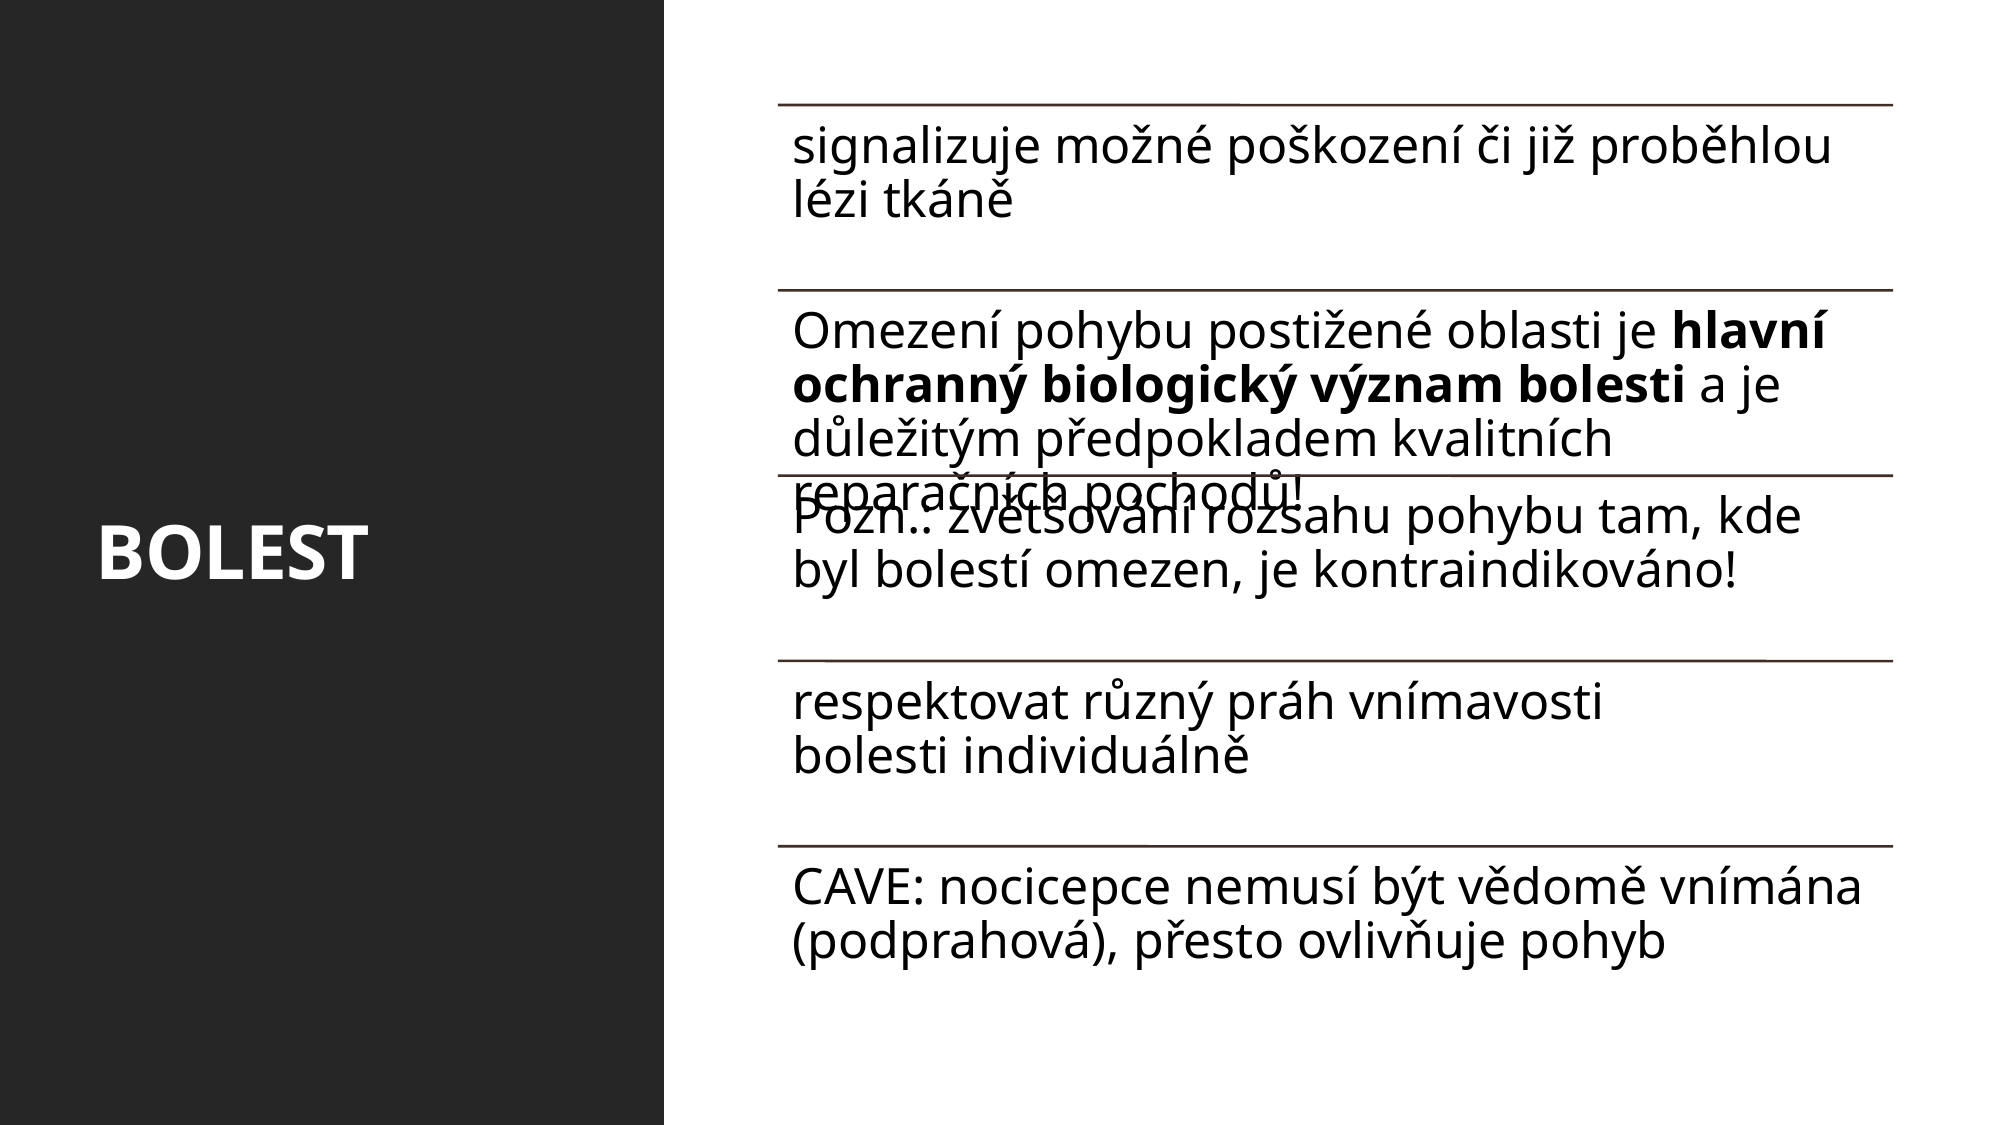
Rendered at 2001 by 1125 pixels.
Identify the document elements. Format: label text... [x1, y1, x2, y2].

text_box Pozn.: zvětšování rozsahu pohybu tam, kde byl bolestí omezen, je kontraindikováno! [777, 475, 1894, 659]
title BOLEST [80, 84, 587, 1032]
text_box CAVE: nocicepce nemusí být vědomě vnímána (podprahová), přesto ovlivňuje pohyb [777, 846, 1894, 1032]
text_box respektovat různý práh vnímavosti bolesti individuálně [777, 661, 1894, 845]
text_box signalizuje možné poškození či již proběhlou lézi tkáně [777, 105, 1894, 289]
text_box [0, 0, 2000, 1125]
text_box Omezení pohybu postižené oblasti je hlavní ochranný biologický význam bolesti a je důležitým předpokladem kvalitních reparačních pochodů! [777, 290, 1894, 474]
